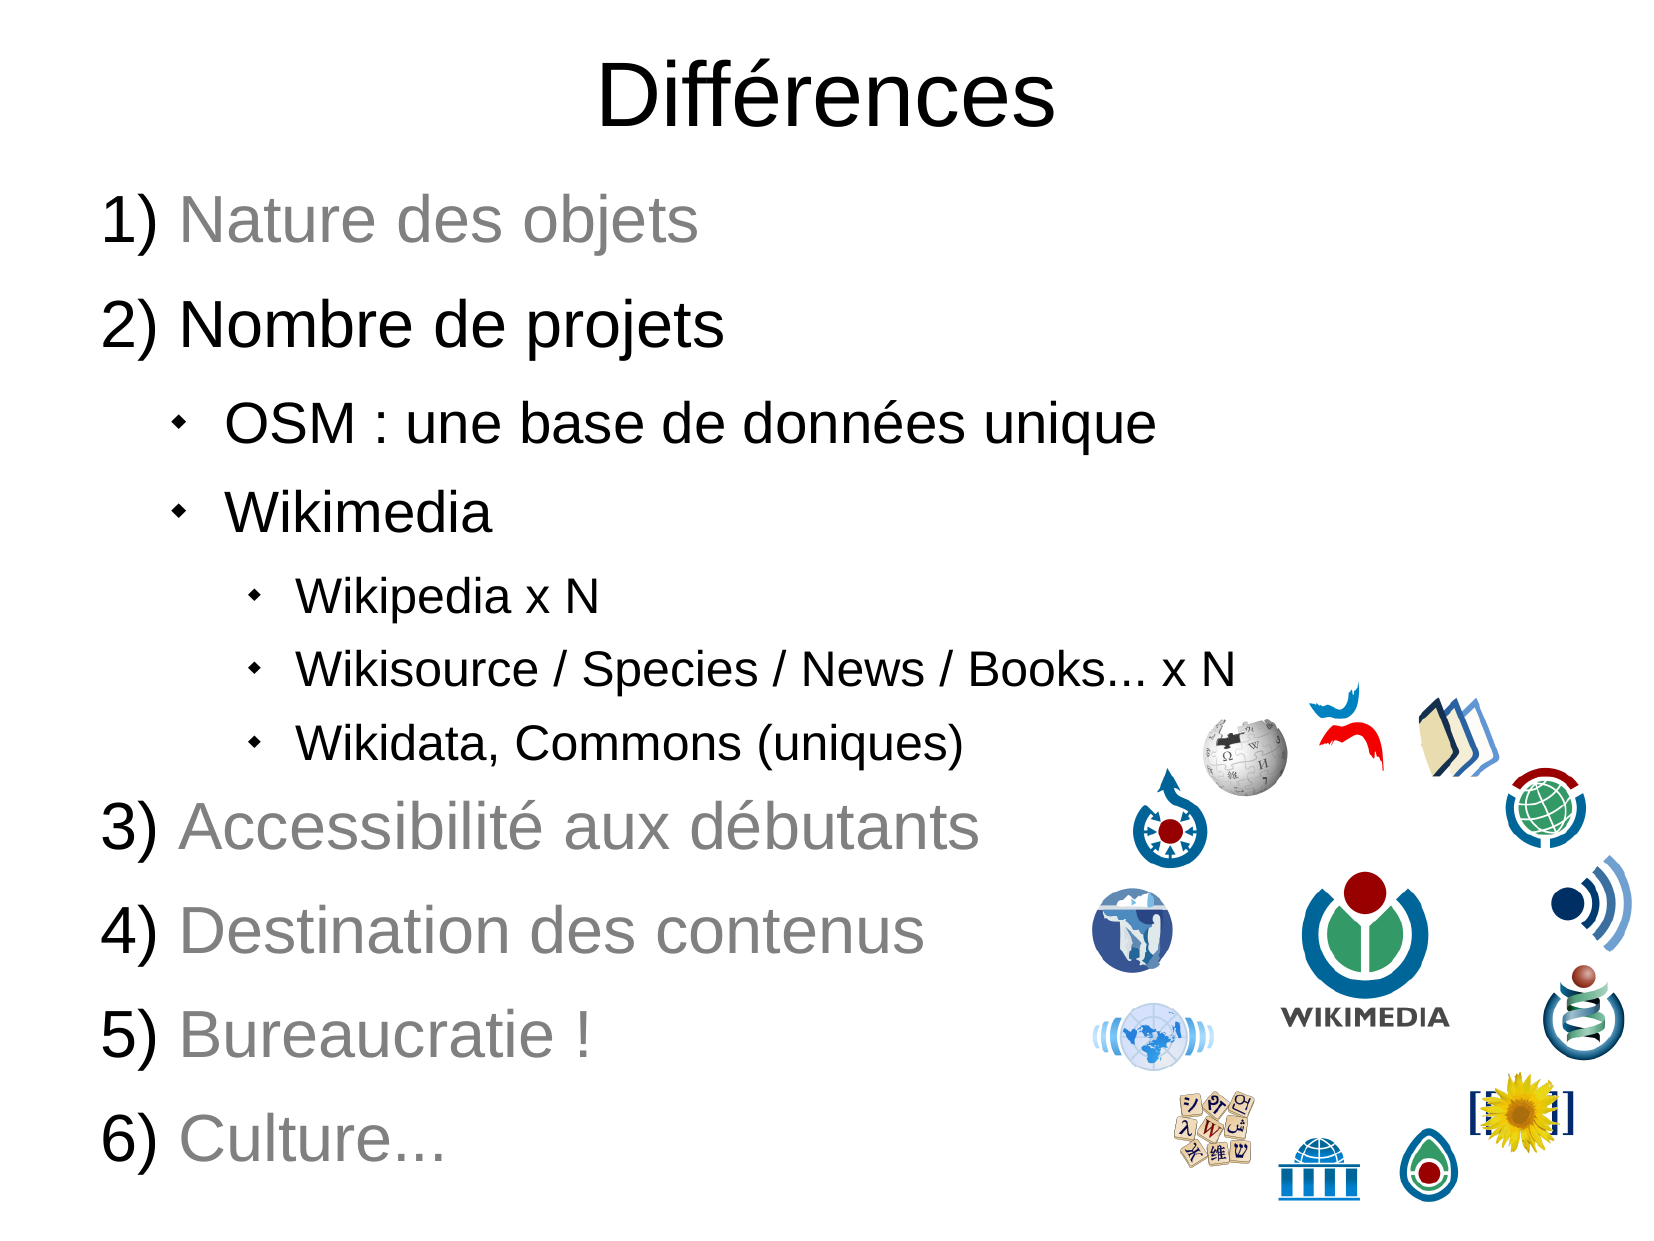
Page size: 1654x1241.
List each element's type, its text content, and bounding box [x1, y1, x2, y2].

title Différences [82, 43, 1571, 147]
picture [1074, 661, 1654, 1241]
list Nature des objets Nombre de projets OSM : une base de données unique Wikimedia Wikipedia x N Wikisource / Species / News / Books... x N Wikidata, Commons (uniques) Accessibilité aux débutants Destination des contenus Bureaucratie ! Culture... [82, 182, 1538, 1201]
